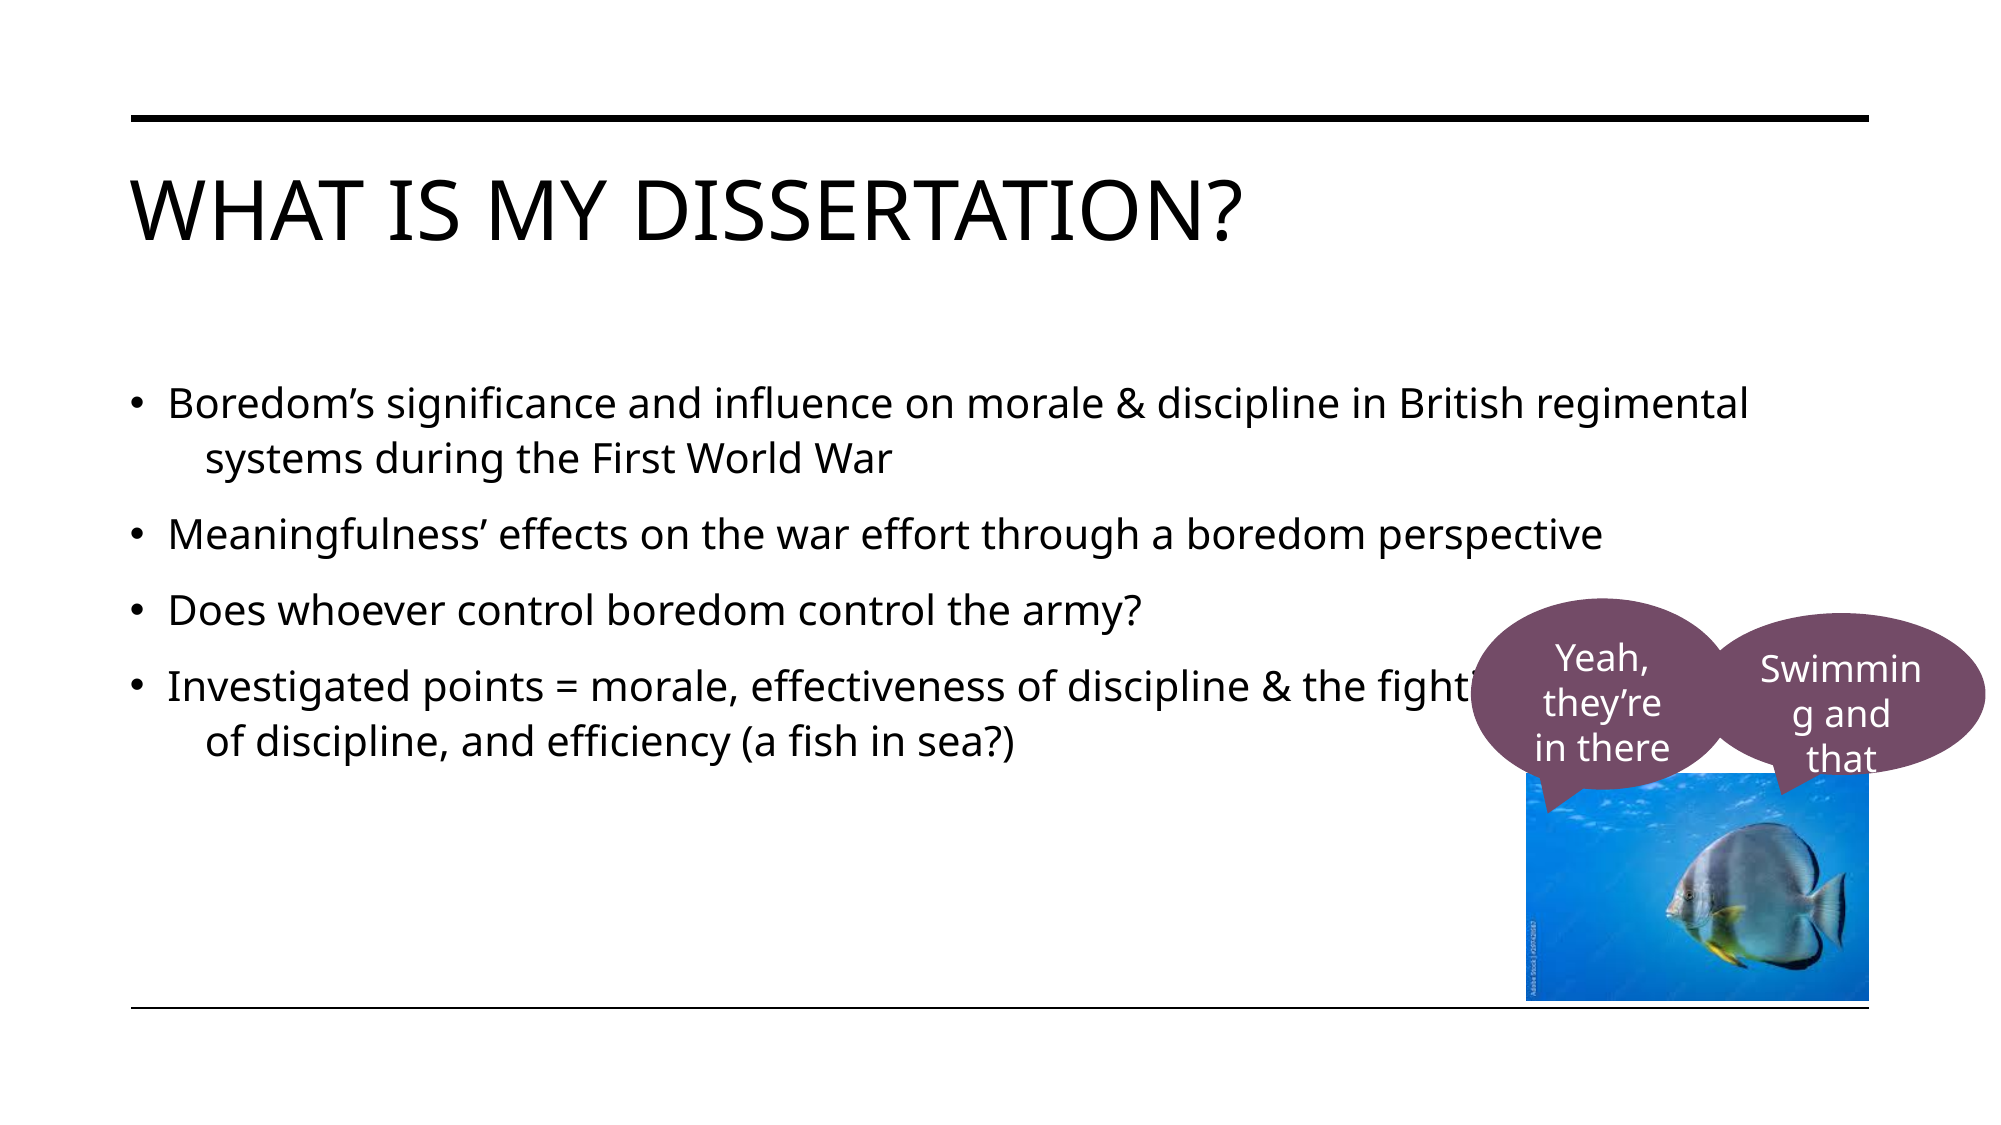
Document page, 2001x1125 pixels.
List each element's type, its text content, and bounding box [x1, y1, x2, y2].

picture [1526, 773, 1869, 1002]
title What is my dissertation? [114, 149, 1869, 364]
text_box Yeah, they’re in there [1470, 598, 1720, 814]
list Boredom’s significance and influence on morale & discipline in British regimental systems during the First World War Meaningfulness’ effects on the war effort through a boredom perspective Does whoever control boredom control the army? Investigated points = morale, effectiveness of discipline & the fighting spirit, necessity of discipline, and efficiency (a fish in sea?) [114, 364, 1869, 979]
text_box Swimming and that [1697, 613, 1986, 796]
